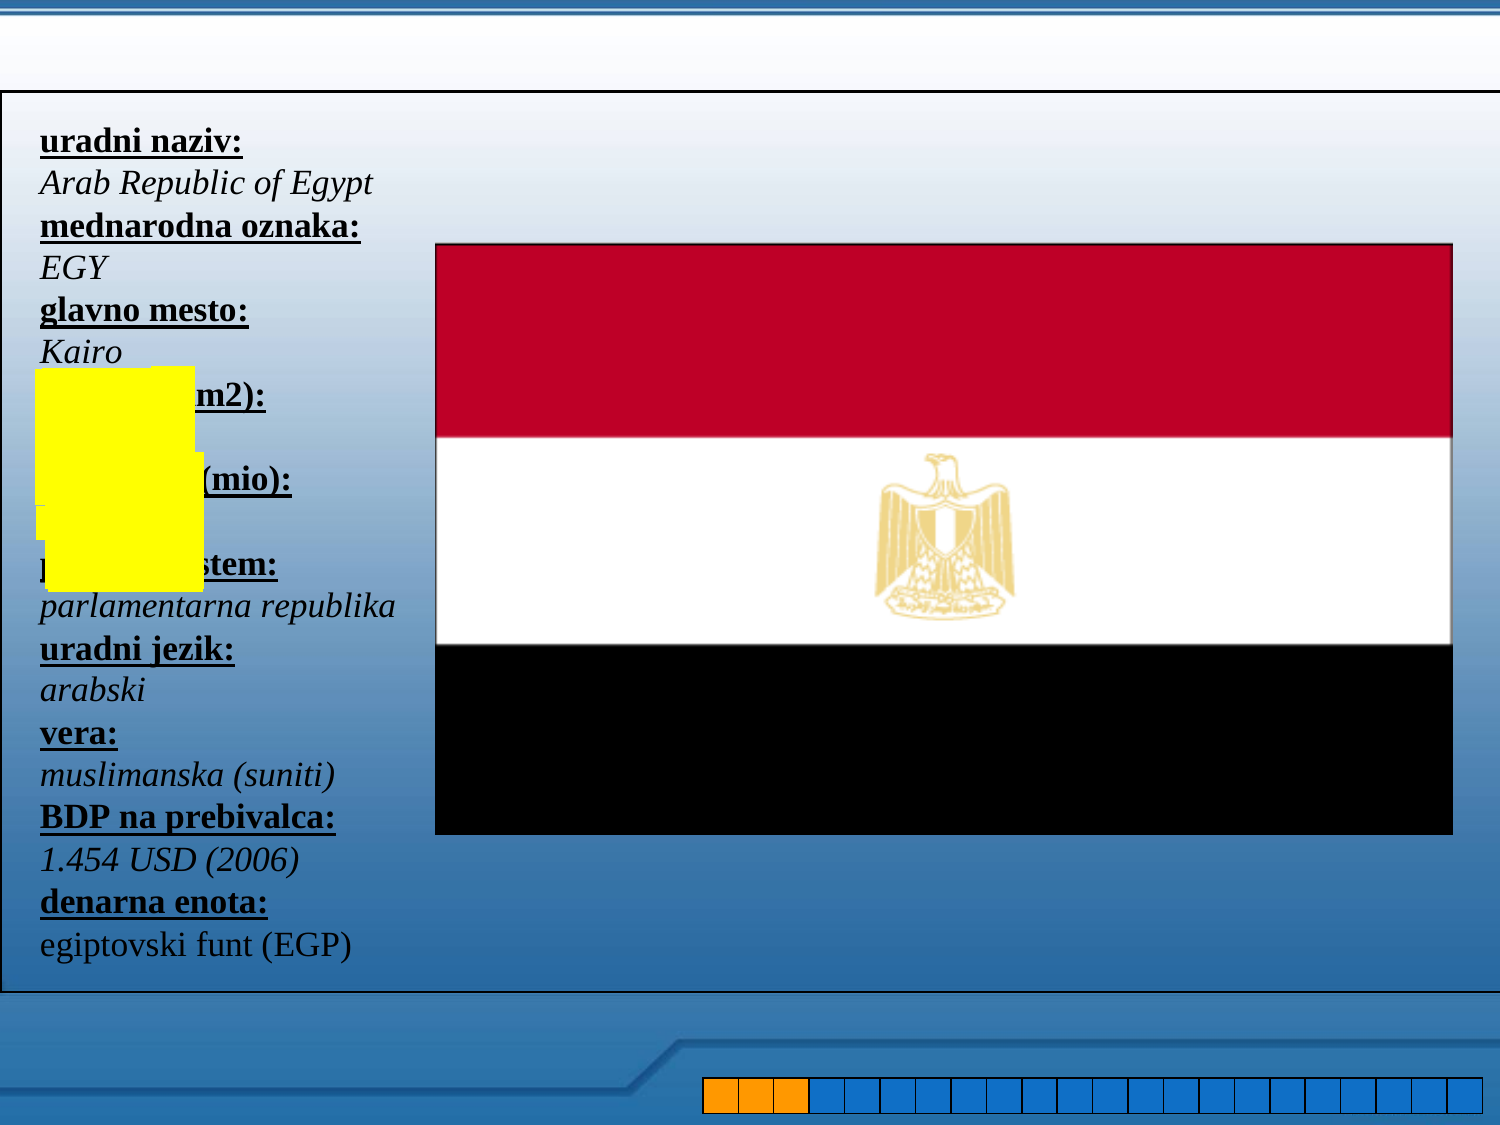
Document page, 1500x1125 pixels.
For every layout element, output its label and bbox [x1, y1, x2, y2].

text_box [702, 1077, 1483, 1114]
picture [0, 0, 1500, 1125]
